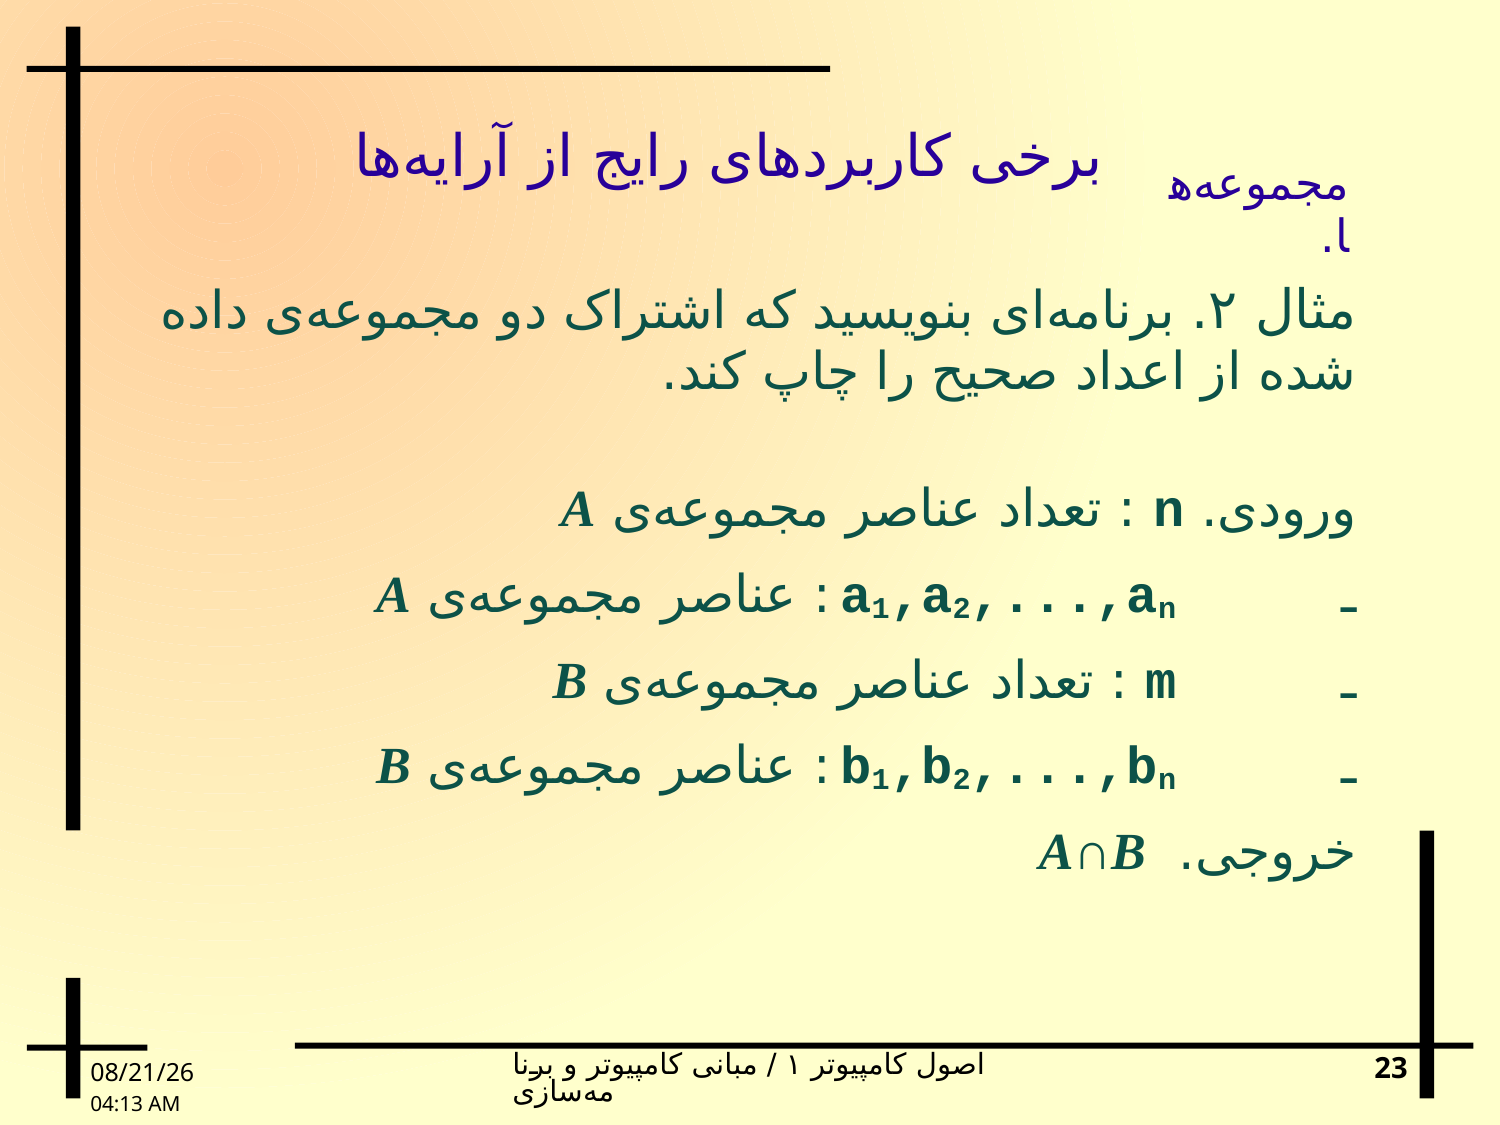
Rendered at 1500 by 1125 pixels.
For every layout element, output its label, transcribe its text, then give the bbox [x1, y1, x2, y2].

title برخی کاربردهای رایج از آرایه‌ها [113, 97, 1344, 217]
title مجموعه‌ها. [1168, 150, 1350, 270]
list مثال ۲. برنامه‌‌ای بنویسید که اشتراک دو مجموعه‌ی داده شده از اعداد صحیح را چاپ کند. ورودی. n : تعداد عناصر مجموعه‌ی A ـ a1,a2,...,an : عناصر مجموعه‌ی A ـ m : تعداد عناصر مجموعه‌ی B ـ b1,b2,...,bn : عناصر مجموعه‌ی B خروجی. A∩B [98, 278, 1410, 1037]
